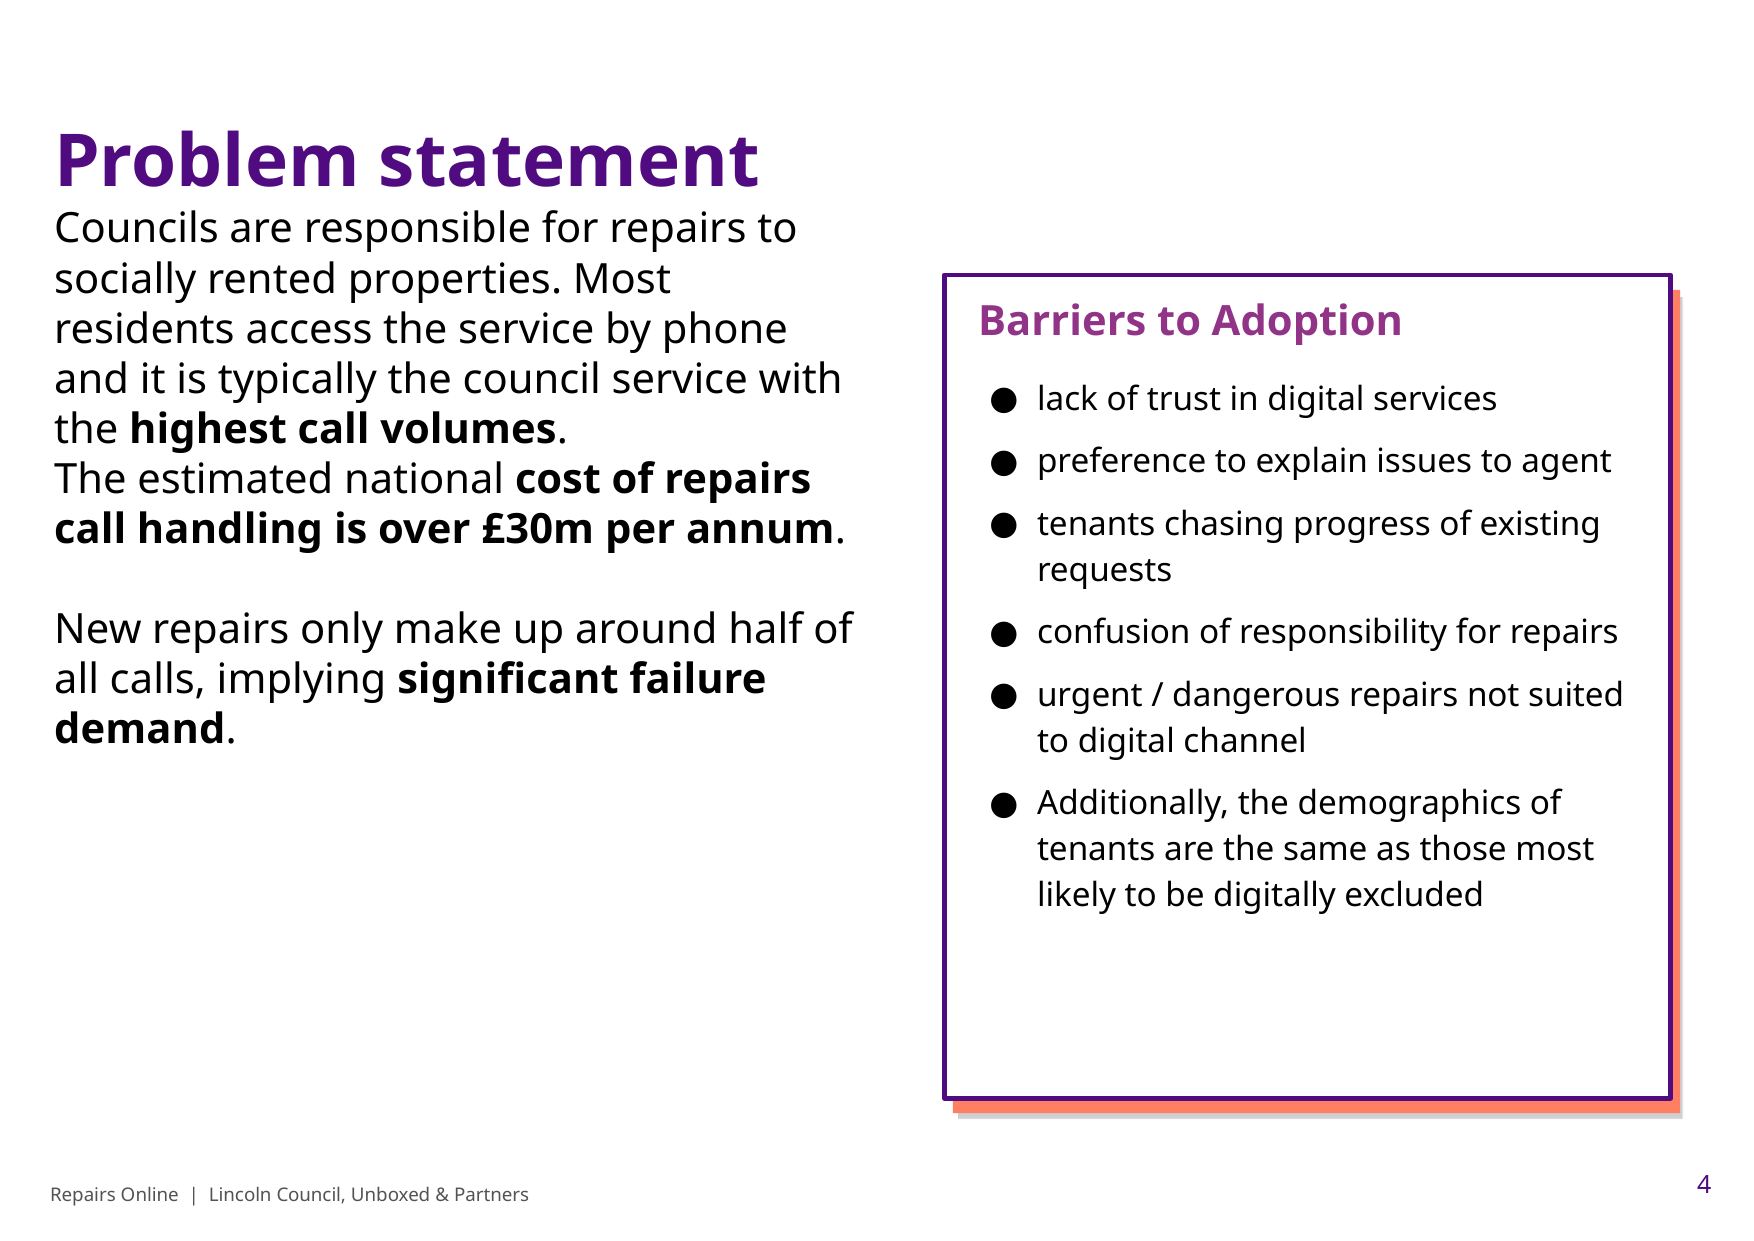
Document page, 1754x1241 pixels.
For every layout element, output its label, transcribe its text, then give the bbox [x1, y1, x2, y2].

text_box [952, 289, 1681, 1114]
text_box Barriers to Adoption lack of trust in digital services preference to explain issues to agent tenants chasing progress of existing requests confusion of responsibility for repairs urgent / dangerous repairs not suited to digital channel Additionally, the demographics of tenants are the same as those most likely to be digitally excluded [944, 274, 1671, 1099]
slide_number <number> [1625, 1138, 1731, 1234]
title Problem statement Councils are responsible for repairs to socially rented properties. Most residents access the service by phone and it is typically the council service with the highest call volumes. The estimated national cost of repairs call handling is over £30m per annum. New repairs only make up around half of all calls, implying significant failure demand. [35, 94, 877, 1074]
